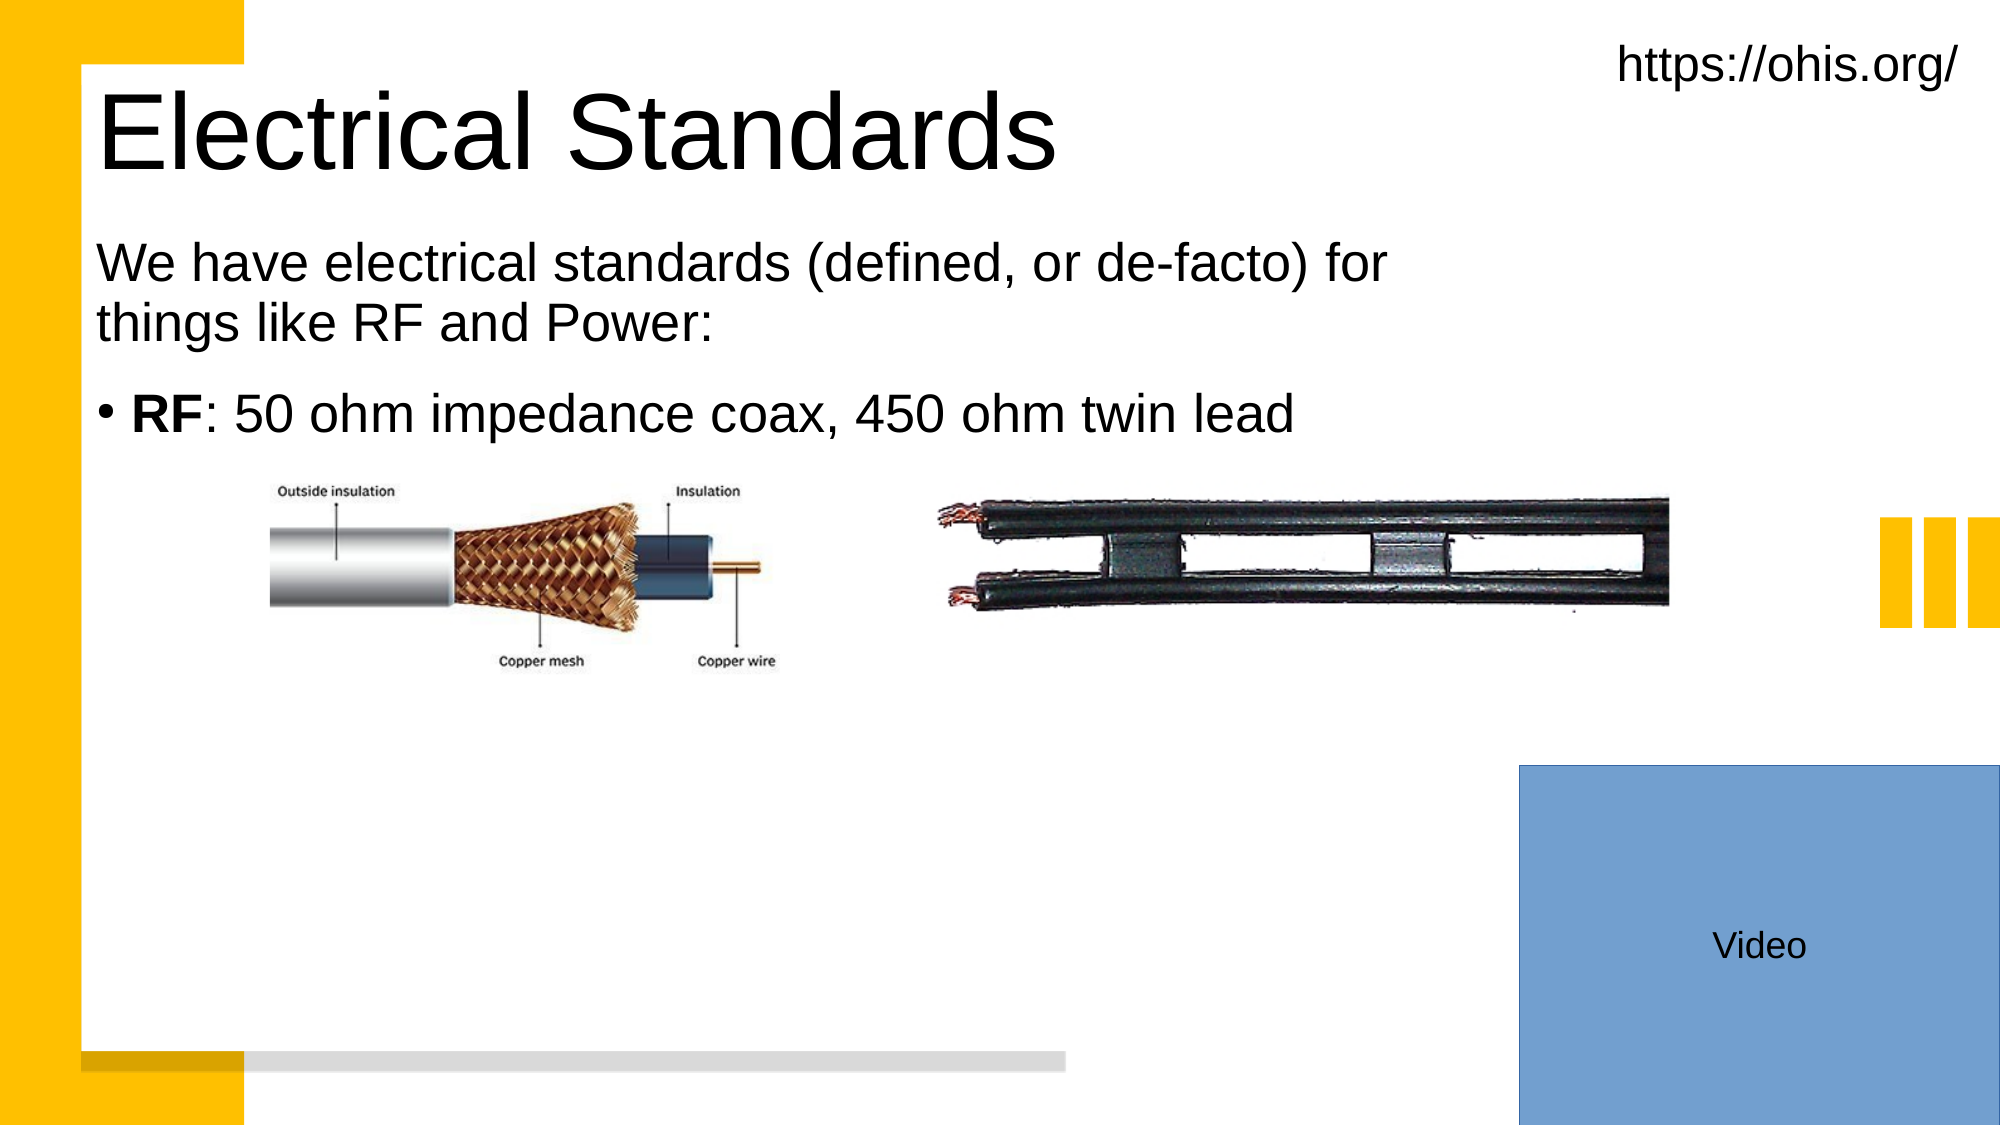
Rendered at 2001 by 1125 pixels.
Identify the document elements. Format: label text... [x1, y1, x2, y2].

text_box https://ohis.org/ [1590, 29, 1974, 105]
picture [269, 464, 781, 689]
text_box We have electrical standards (defined, or de-facto) for things like RF and Power: RF: 50 ohm impedance coax, 450 ohm twin lead [81, 224, 1516, 1036]
text_box Video [1519, 765, 2000, 1125]
text_box [0, 0, 2000, 1125]
picture [900, 465, 1682, 631]
text_box Electrical Standards [81, 64, 1921, 201]
